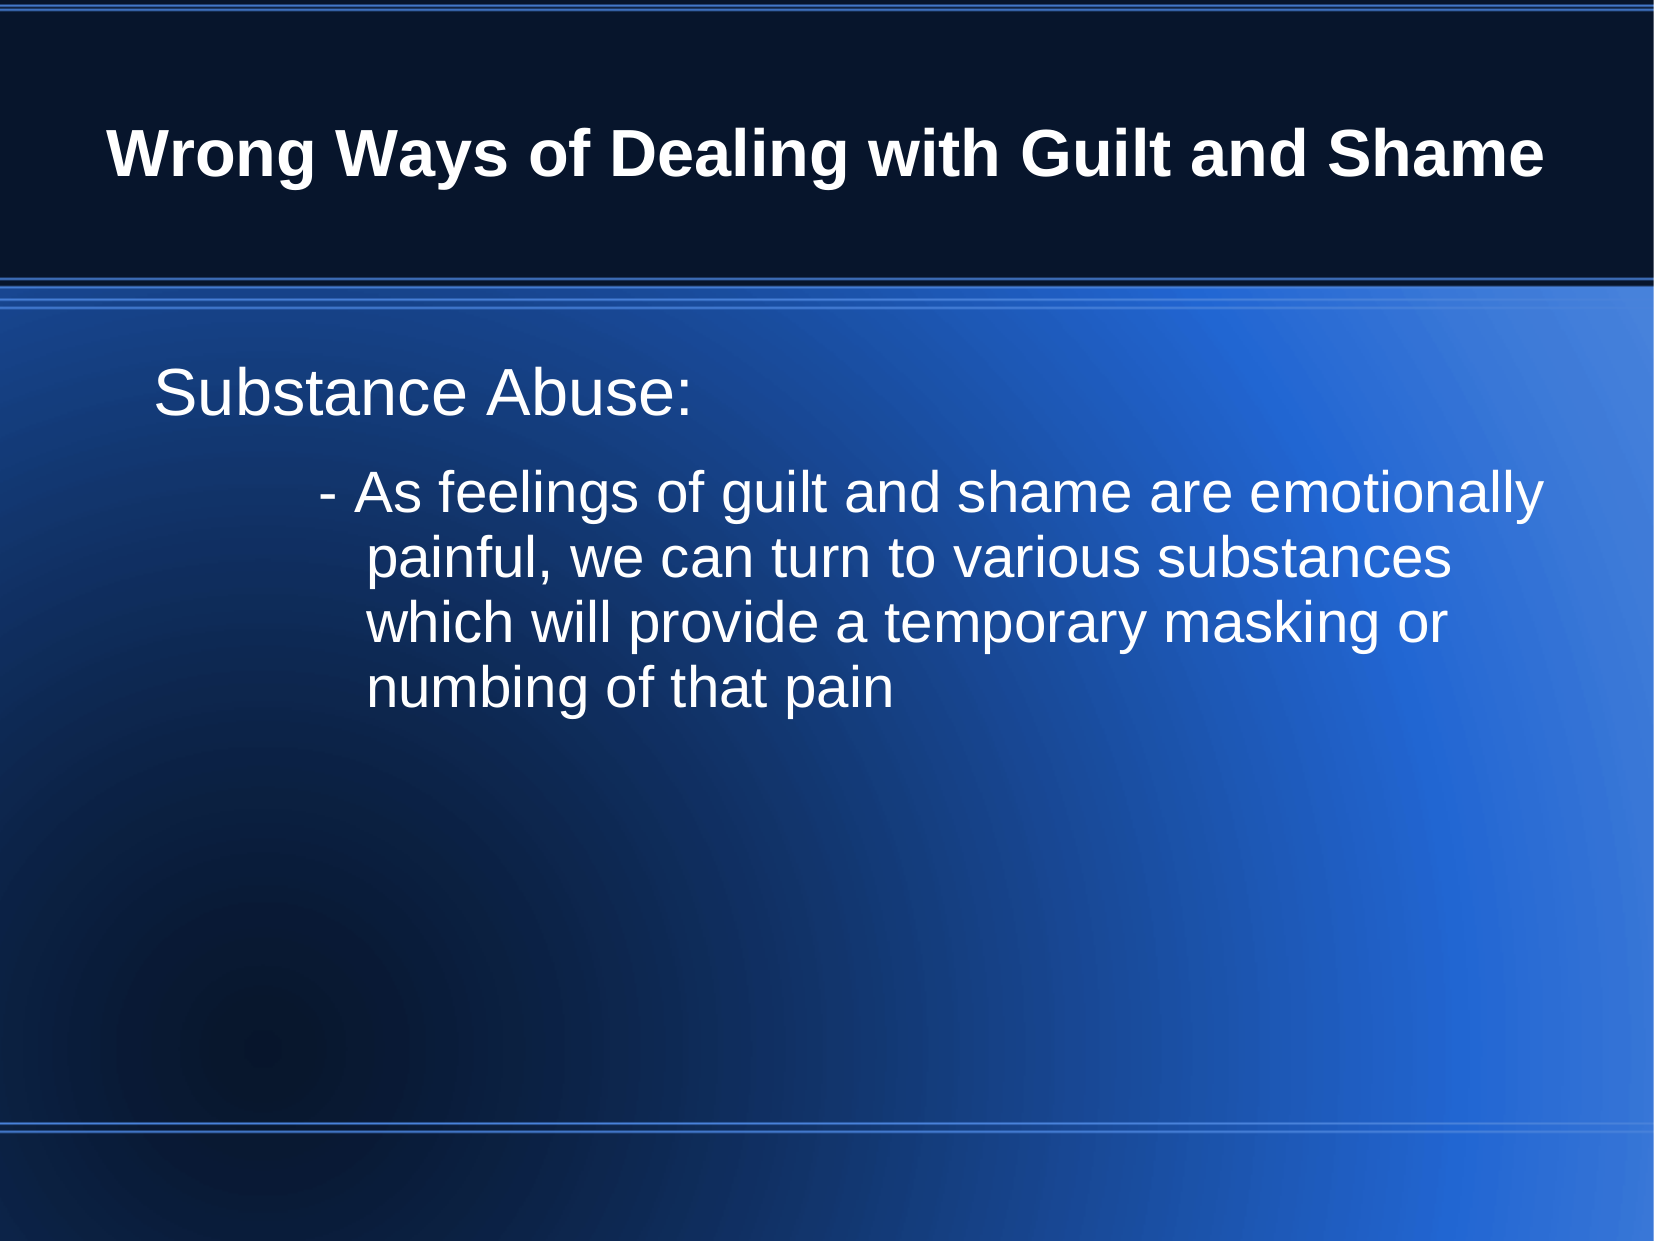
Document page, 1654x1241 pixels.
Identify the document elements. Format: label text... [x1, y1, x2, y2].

picture [0, 0, 1654, 1241]
title Wrong Ways of Dealing with Guilt and Shame [82, 49, 1571, 257]
list Substance Abuse: - As feelings of guilt and shame are emotionally painful, we can turn to various substances which will provide a temporary masking or numbing of that pain [82, 355, 1571, 1058]
